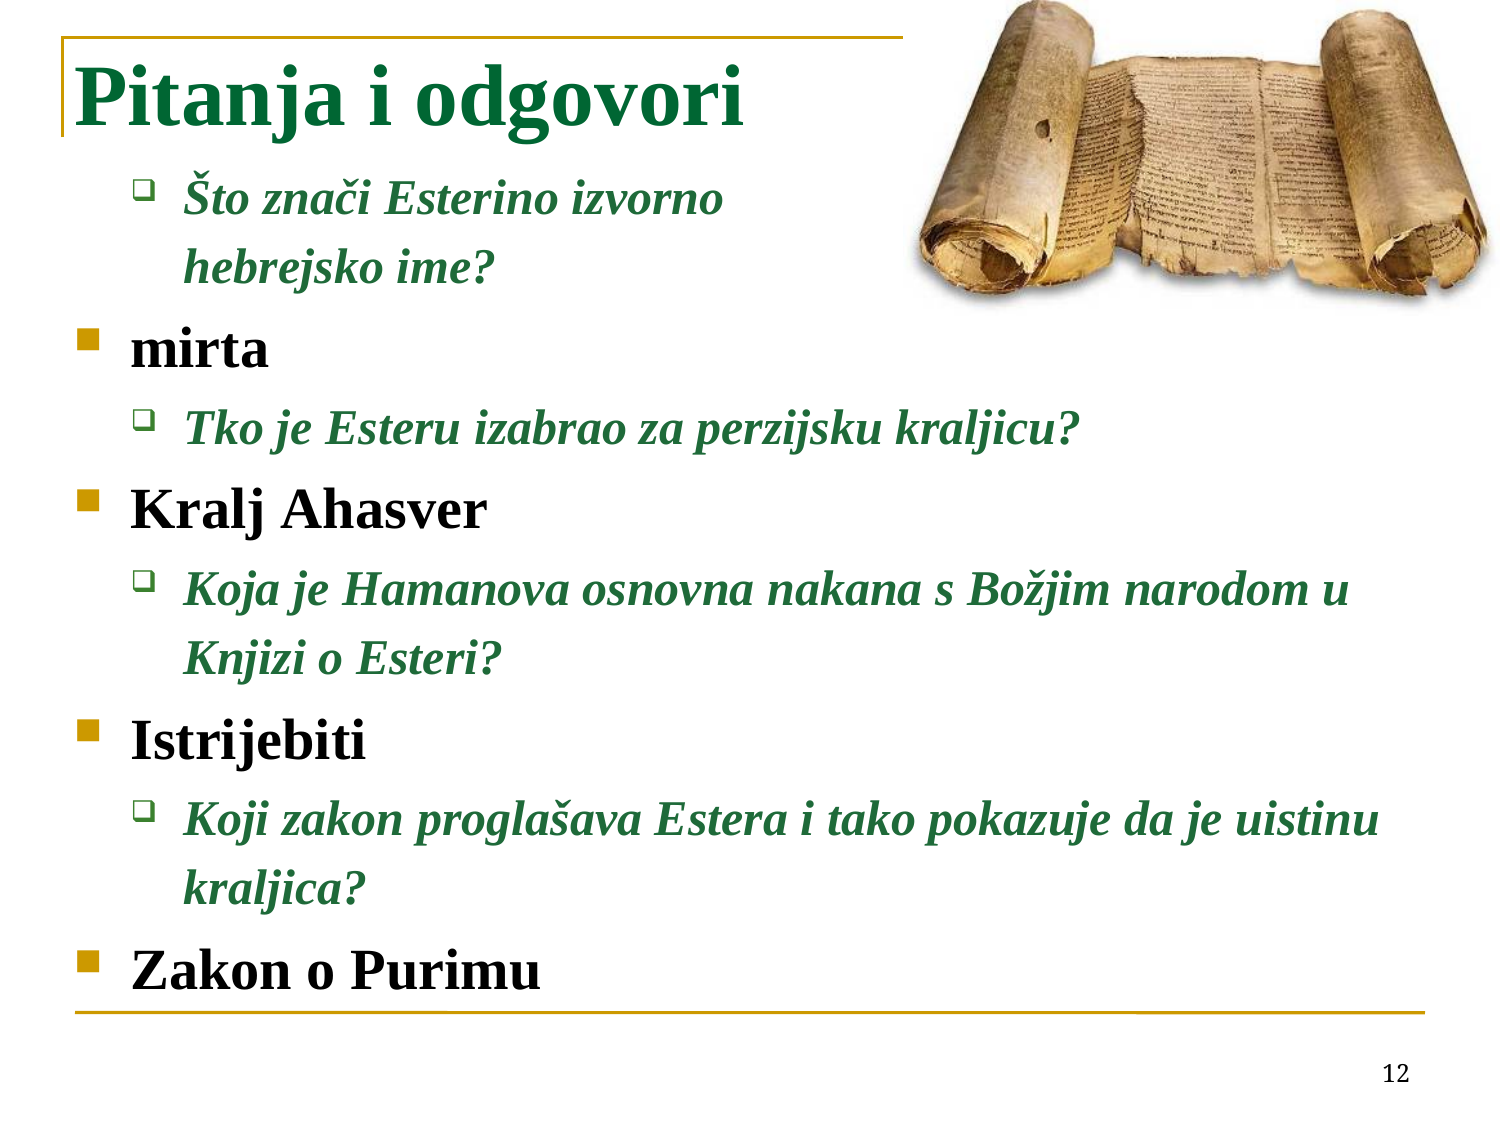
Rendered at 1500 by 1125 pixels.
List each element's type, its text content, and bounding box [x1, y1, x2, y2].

text_box <number> [1074, 1024, 1426, 1100]
text_box Pitanja i odgovori [59, 30, 903, 147]
picture [903, 0, 1500, 316]
text_box Što znači Esterino izvorno hebrejsko ime? mirta Tko je Esteru izabrao za perzijsku kraljicu? Kralj Ahasver Koja je Hamanova osnovna nakana s Božjim narodom u Knjizi o Esteri? Istrijebiti Koji zakon proglašava Estera i tako pokazuje da je uistinu kraljica? Zakon o Purimu [59, 147, 1410, 1004]
